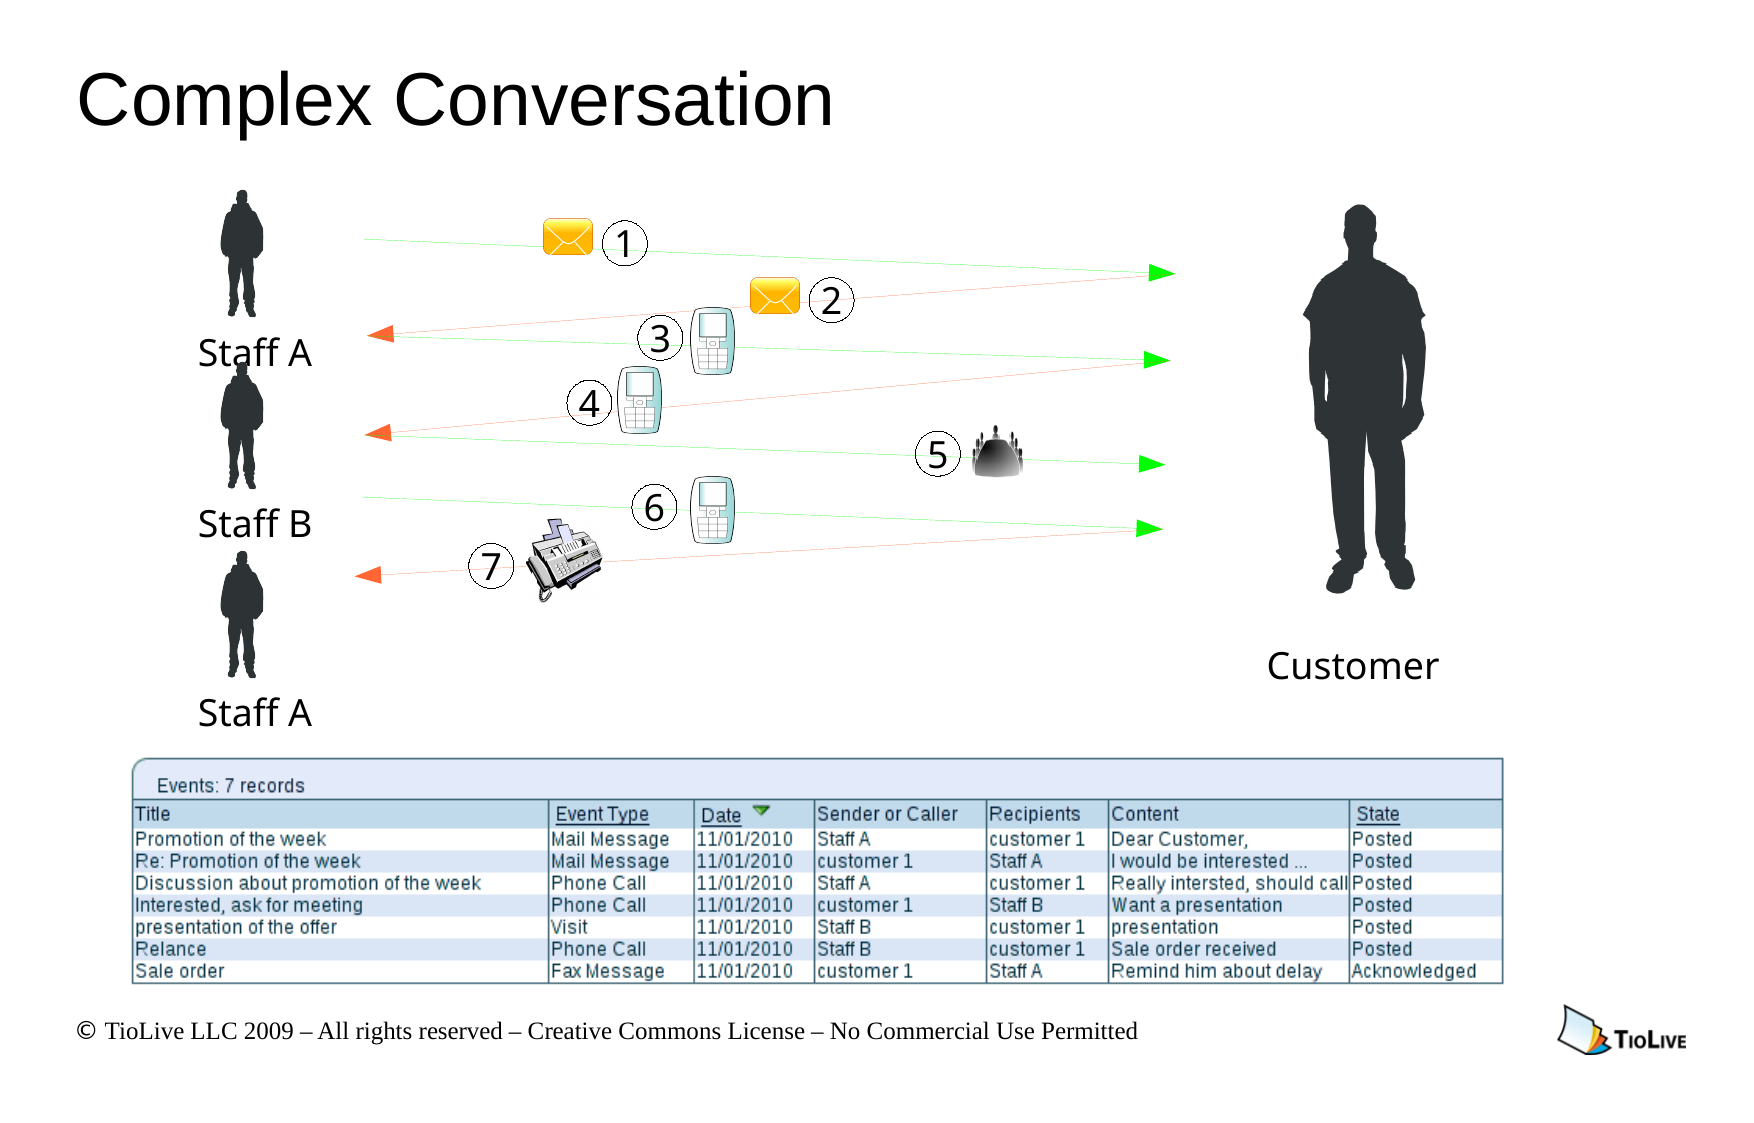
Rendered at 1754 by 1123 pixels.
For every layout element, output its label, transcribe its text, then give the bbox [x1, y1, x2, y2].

text_box 3 [637, 315, 683, 361]
text_box Staff A [183, 679, 306, 741]
picture [1557, 1004, 1686, 1055]
text_box 1 [602, 220, 648, 266]
picture [1222, 188, 1508, 603]
picture [193, 549, 290, 679]
picture [690, 307, 735, 375]
picture [690, 476, 735, 544]
text_box Staff B [183, 490, 306, 552]
text_box 7 [468, 543, 514, 589]
text_box 5 [915, 431, 961, 477]
picture [193, 360, 290, 490]
text_box 4 [566, 380, 612, 426]
picture [956, 397, 1044, 502]
picture [543, 218, 593, 255]
title Complex Conversation [76, 57, 1684, 163]
picture [526, 518, 603, 603]
text_box 6 [631, 484, 677, 530]
text_box Staff A [183, 318, 306, 381]
text_box 2 [809, 277, 855, 323]
text_box Customer [1251, 631, 1415, 694]
picture [617, 366, 662, 434]
picture [193, 188, 290, 318]
picture [750, 277, 800, 314]
picture [129, 755, 1510, 989]
